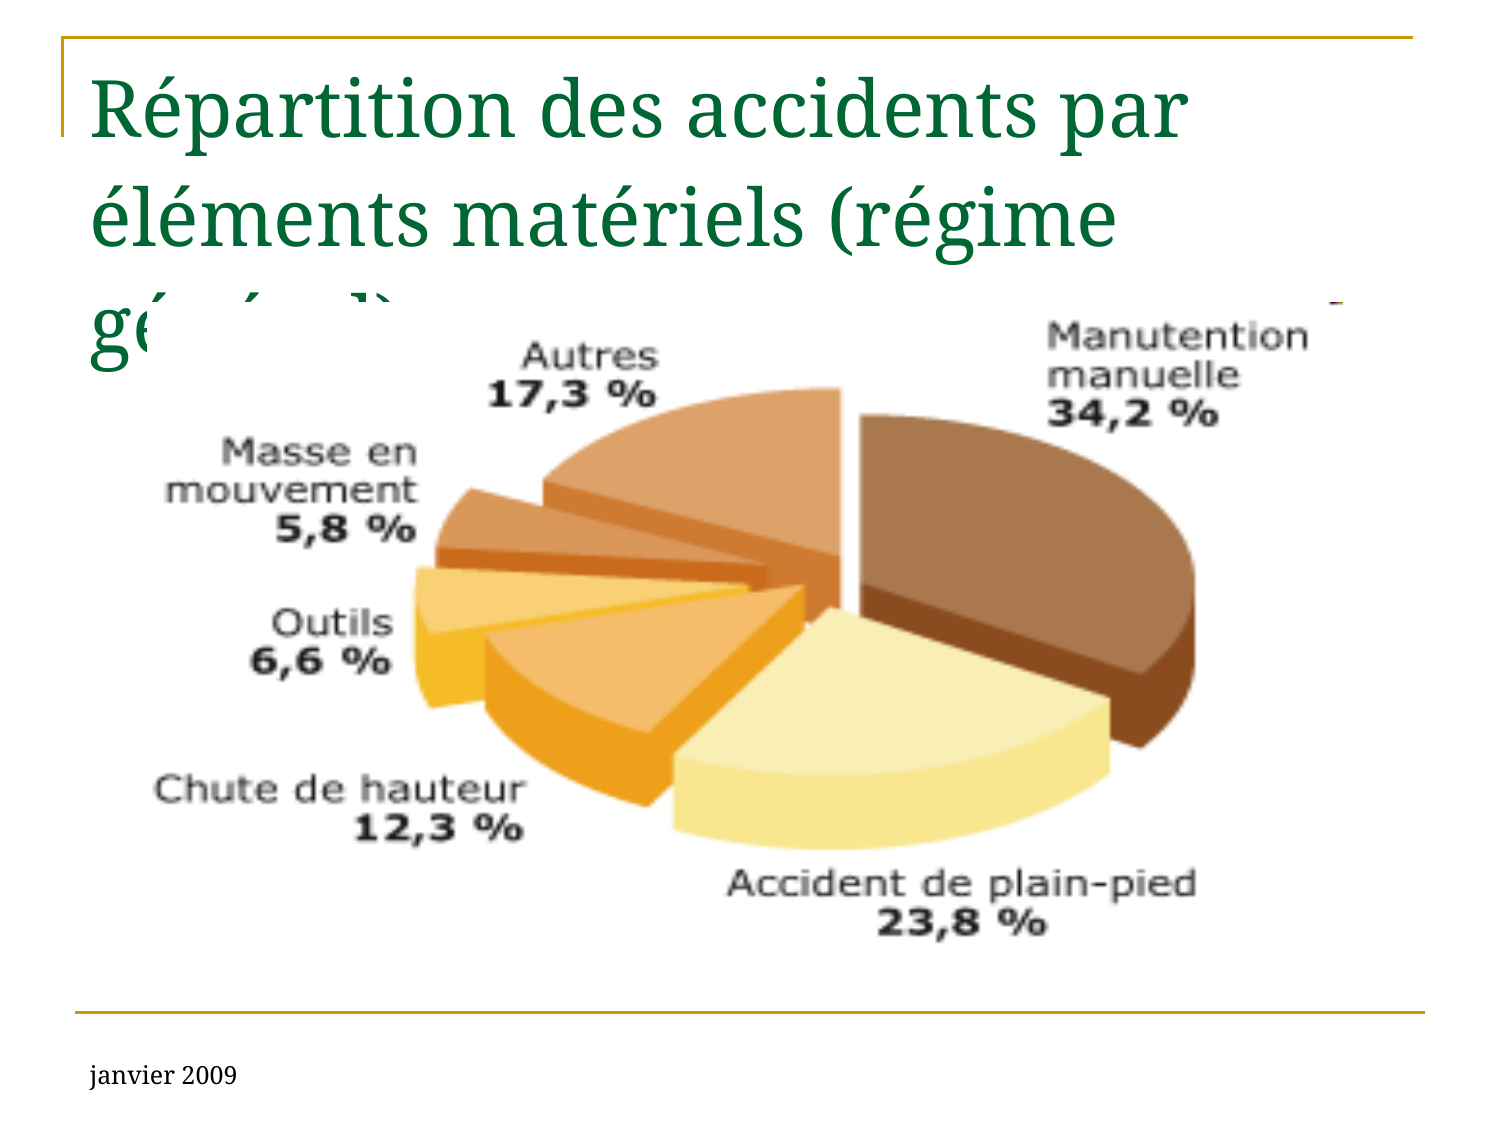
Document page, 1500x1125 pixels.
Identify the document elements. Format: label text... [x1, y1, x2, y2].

picture [147, 302, 1343, 960]
title Répartition des accidents par éléments matériels (régime général) [75, 45, 1426, 252]
